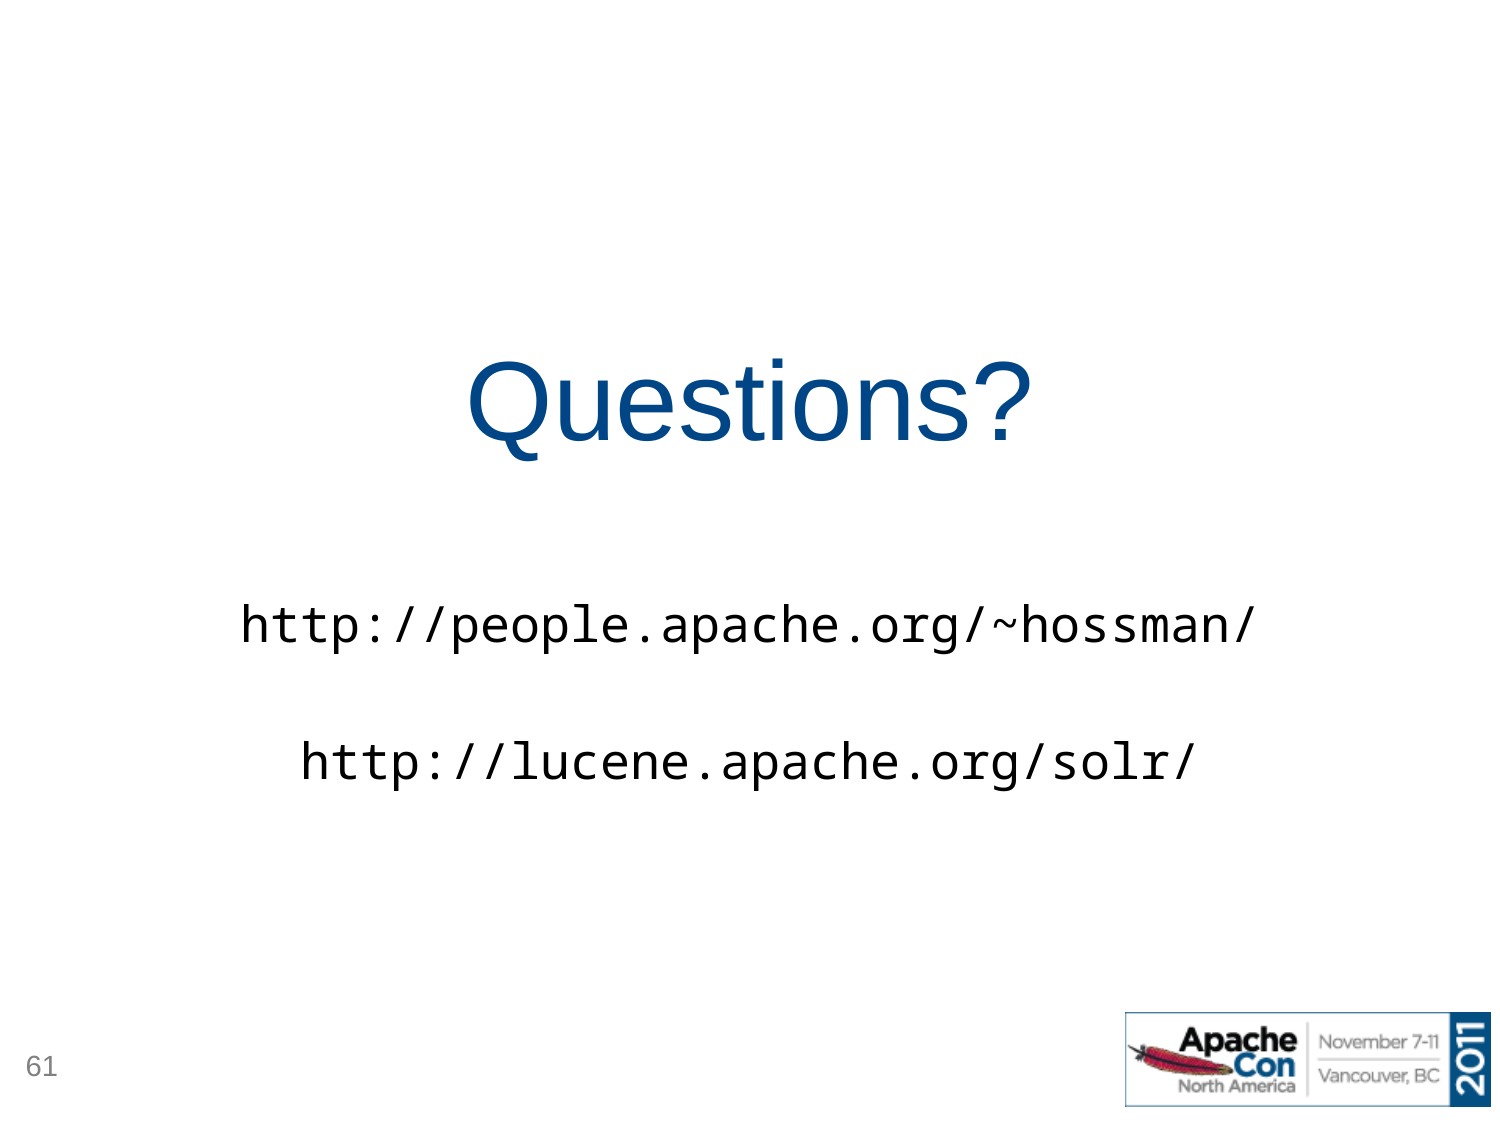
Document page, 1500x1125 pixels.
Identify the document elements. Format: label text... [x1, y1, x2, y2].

title Questions? http://people.apache.org/~hossman/ http://lucene.apache.org/solr/ [37, 44, 1463, 1088]
picture [1125, 1012, 1491, 1107]
